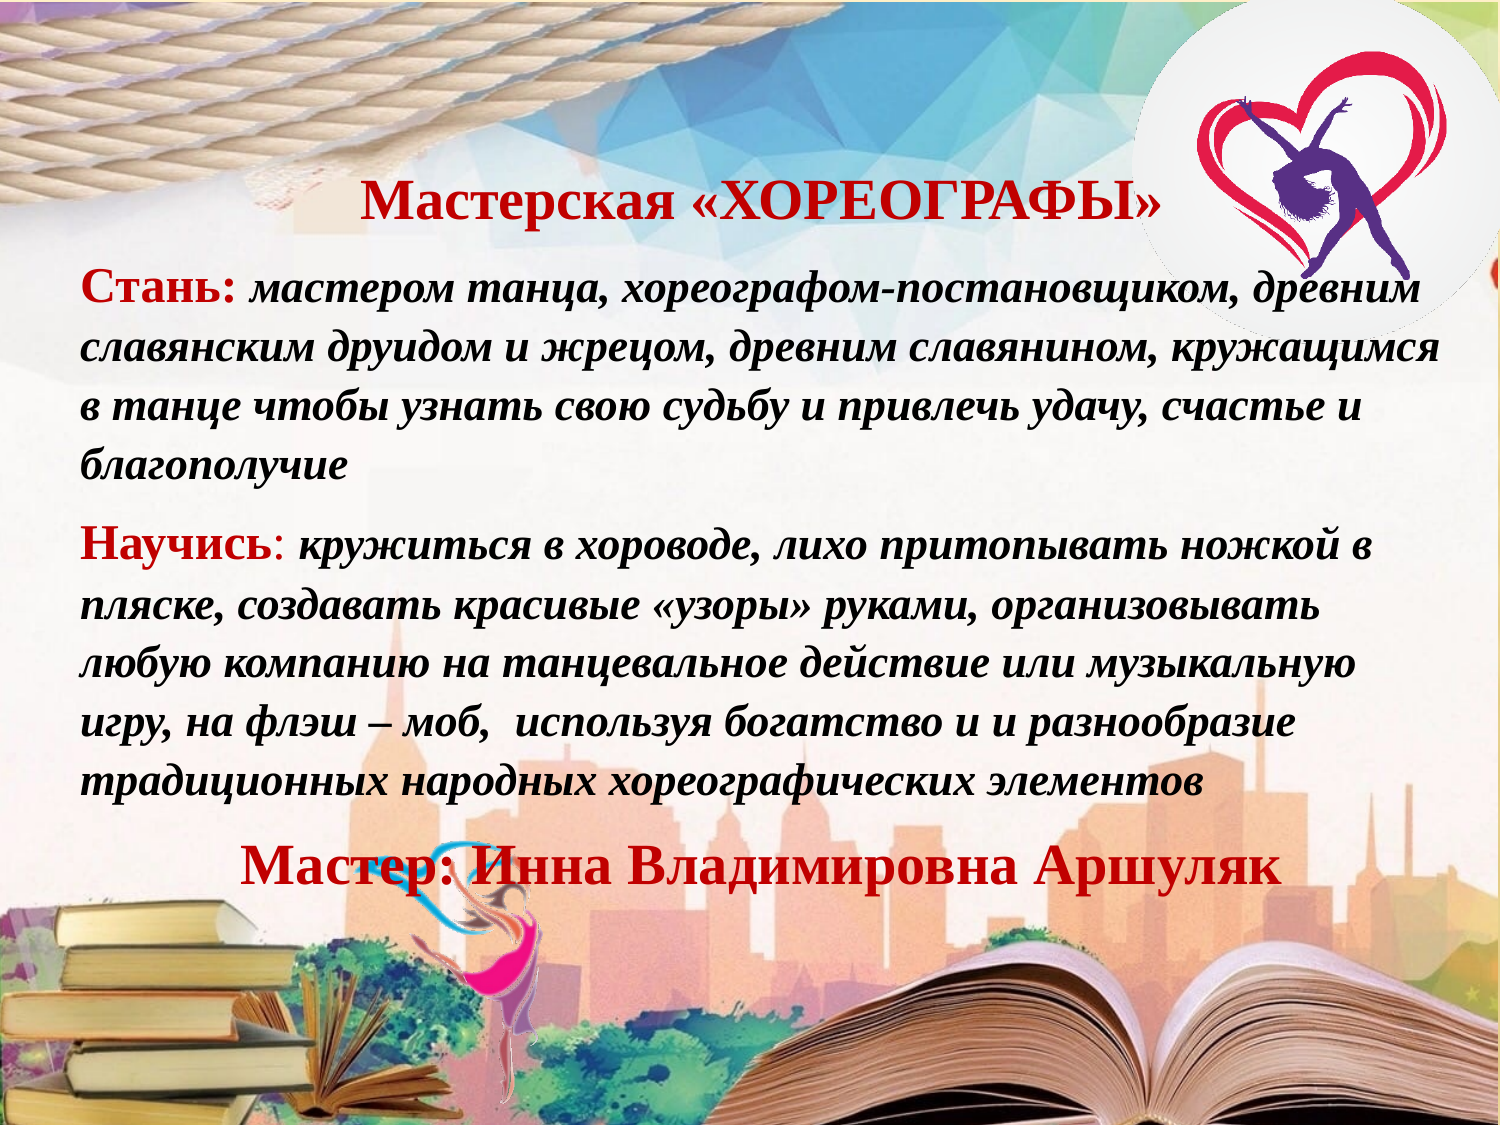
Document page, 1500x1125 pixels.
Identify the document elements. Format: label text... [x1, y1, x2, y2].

text_box Мастерская «ХОРЕОГРАФЫ» Стань: мастером танца, хореографом-постановщиком, древним славянским друидом и жрецом, древним славянином, кружащимся в танце чтобы узнать свою судьбу и привлечь удачу, счастье и благополучие Научись: кружиться в хороводе, лихо притопывать ножкой в пляске, создавать красивые «узоры» руками, организовывать любую компанию на танцевальное действие или музыкальную игру, на флэш – моб, используя богатство и и разнообразие традиционных народных хореографических элементов Мастер: Инна Владимировна Аршуляк [64, 148, 1459, 904]
picture [0, 0, 1500, 1125]
